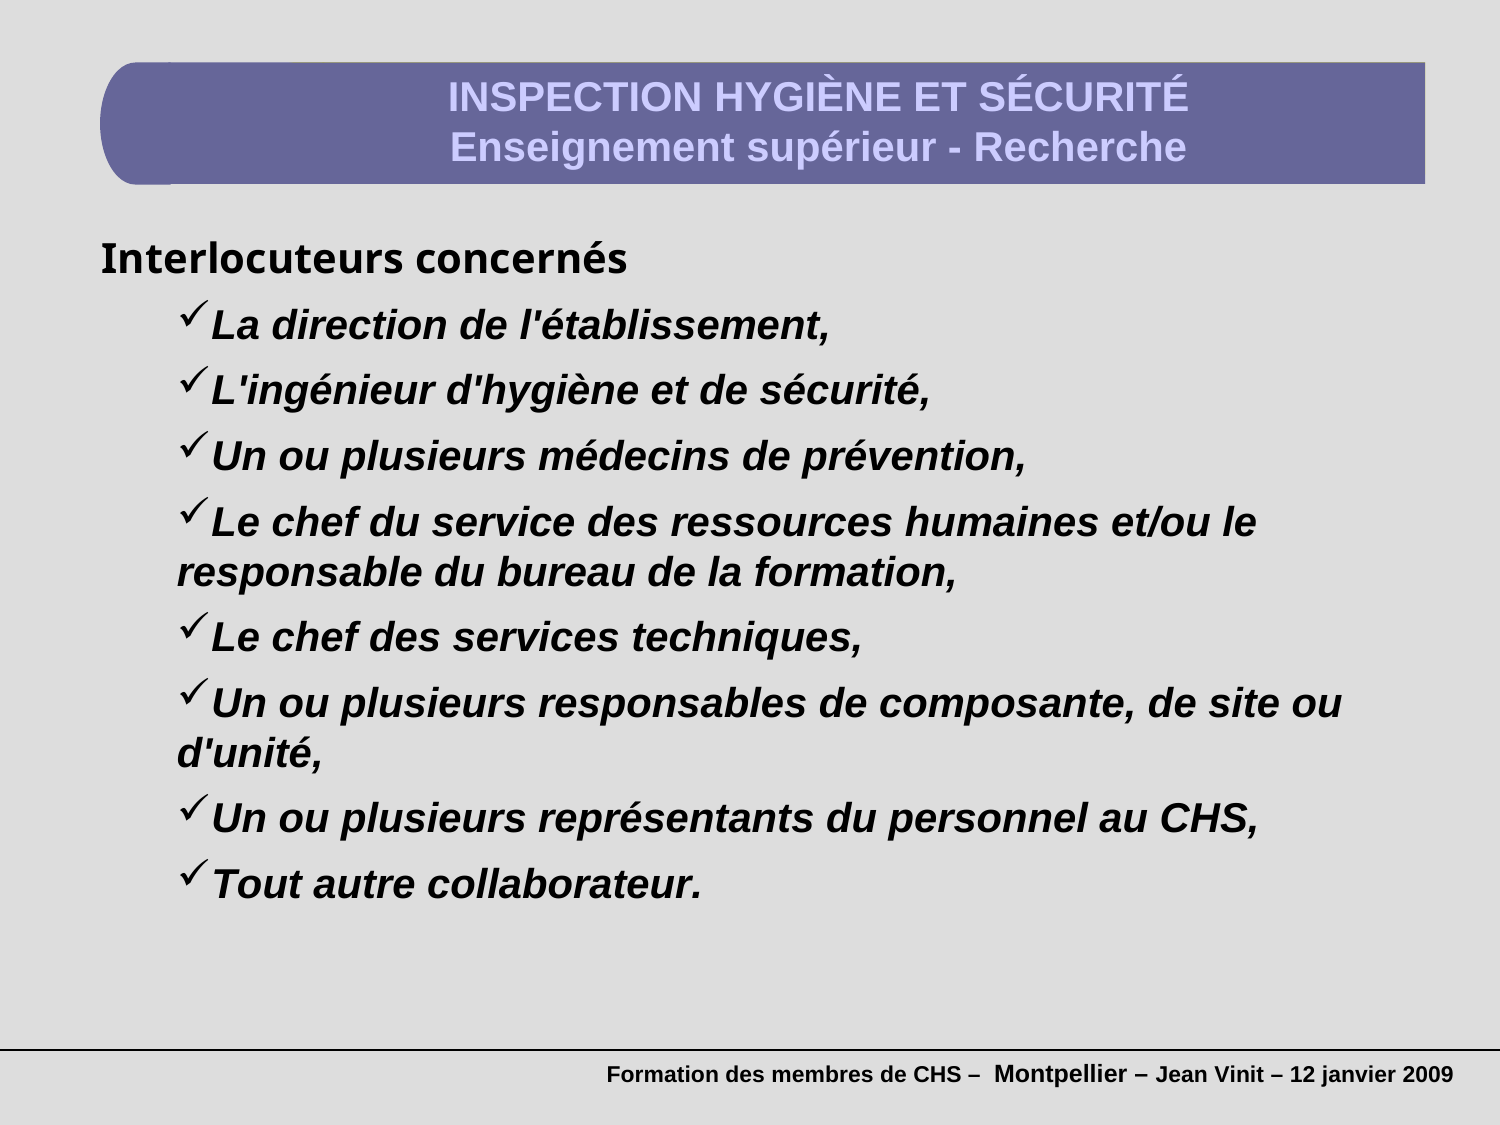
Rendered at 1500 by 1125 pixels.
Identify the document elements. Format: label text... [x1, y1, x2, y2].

text_box Interlocuteurs concernés La direction de l'établissement, L'ingénieur d'hygiène et de sécurité, Un ou plusieurs médecins de prévention, Le chef du service des ressources humaines et/ou le responsable du bureau de la formation, Le chef des services techniques, Un ou plusieurs responsables de composante, de site ou d'unité, Un ou plusieurs représentants du personnel au CHS, Tout autre collaborateur. [87, 224, 1475, 1005]
